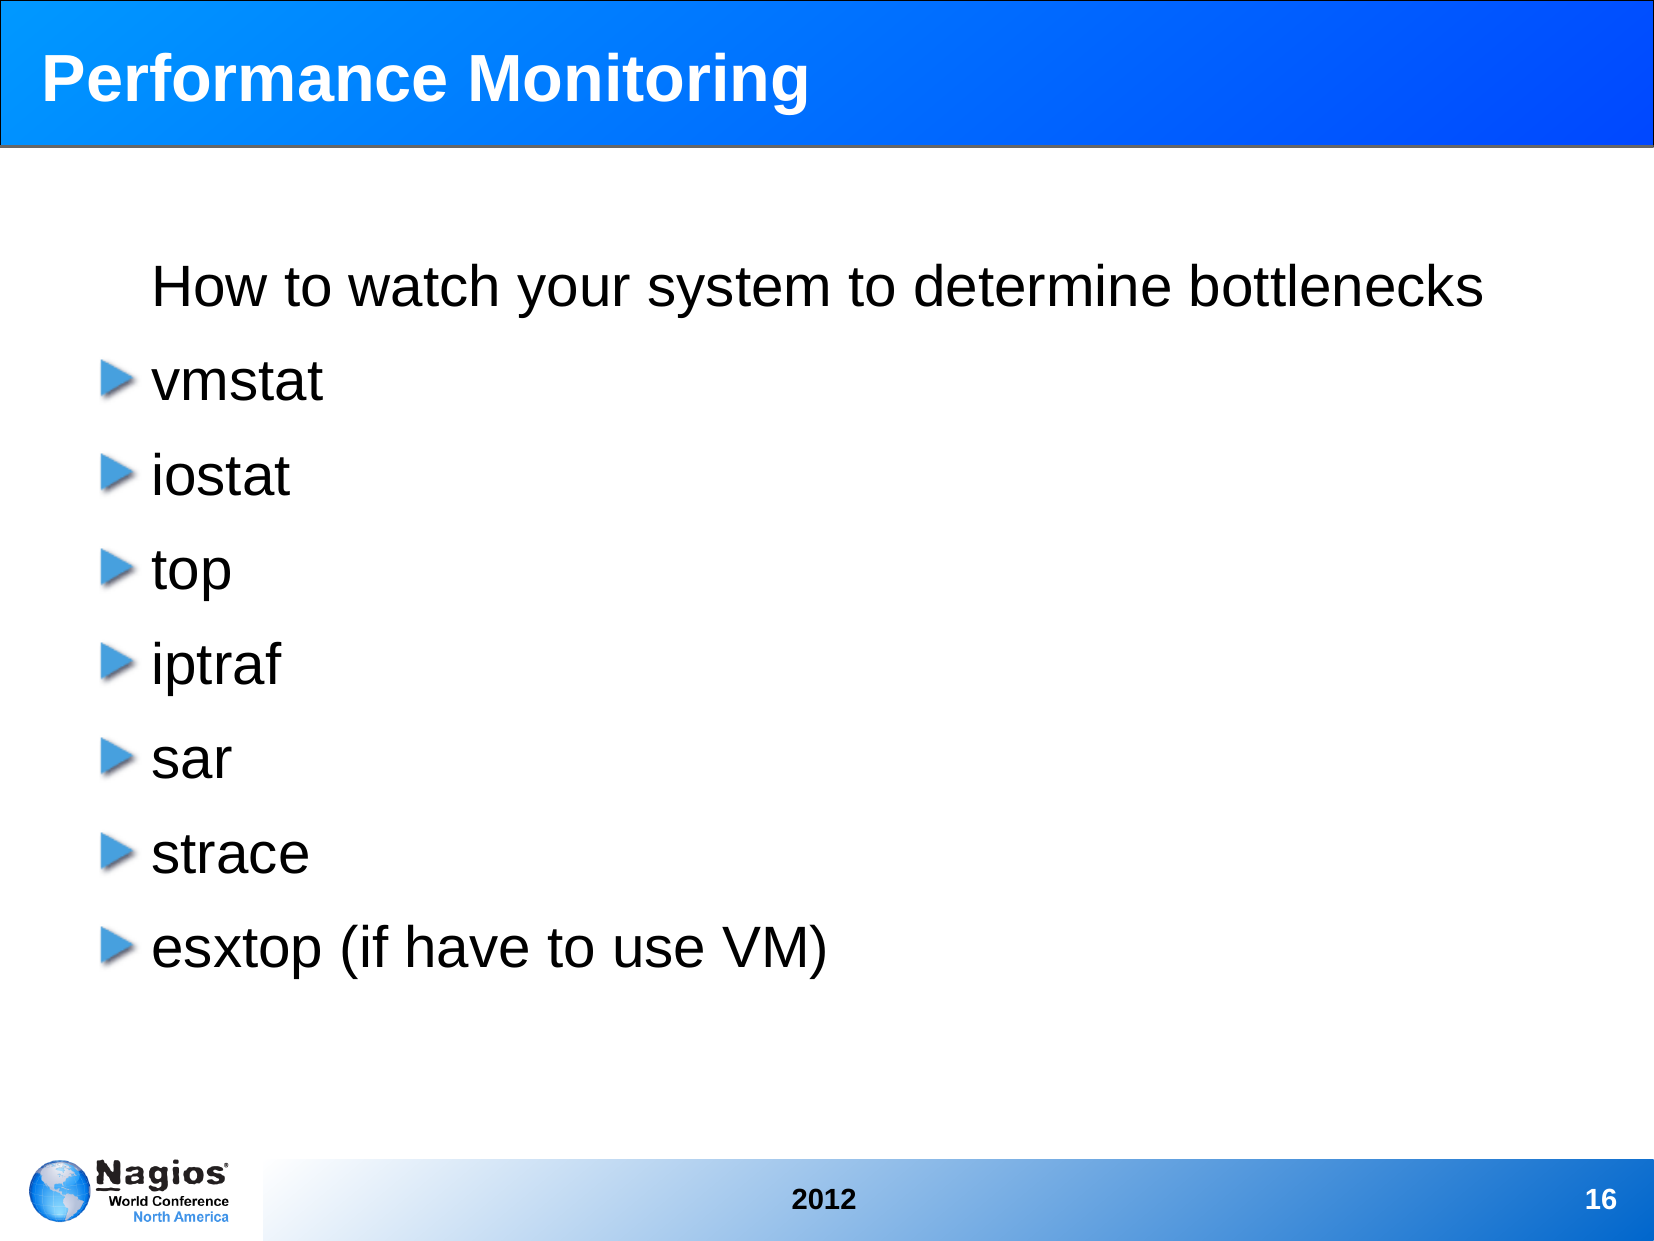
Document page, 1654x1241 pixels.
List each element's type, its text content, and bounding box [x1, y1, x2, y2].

list How to watch your system to determine bottlenecks vmstat iostat top iptraf sar strace esxtop (if have to use VM) [80, 253, 1618, 1072]
picture [29, 1159, 229, 1235]
title Performance Monitoring [41, 29, 1248, 127]
